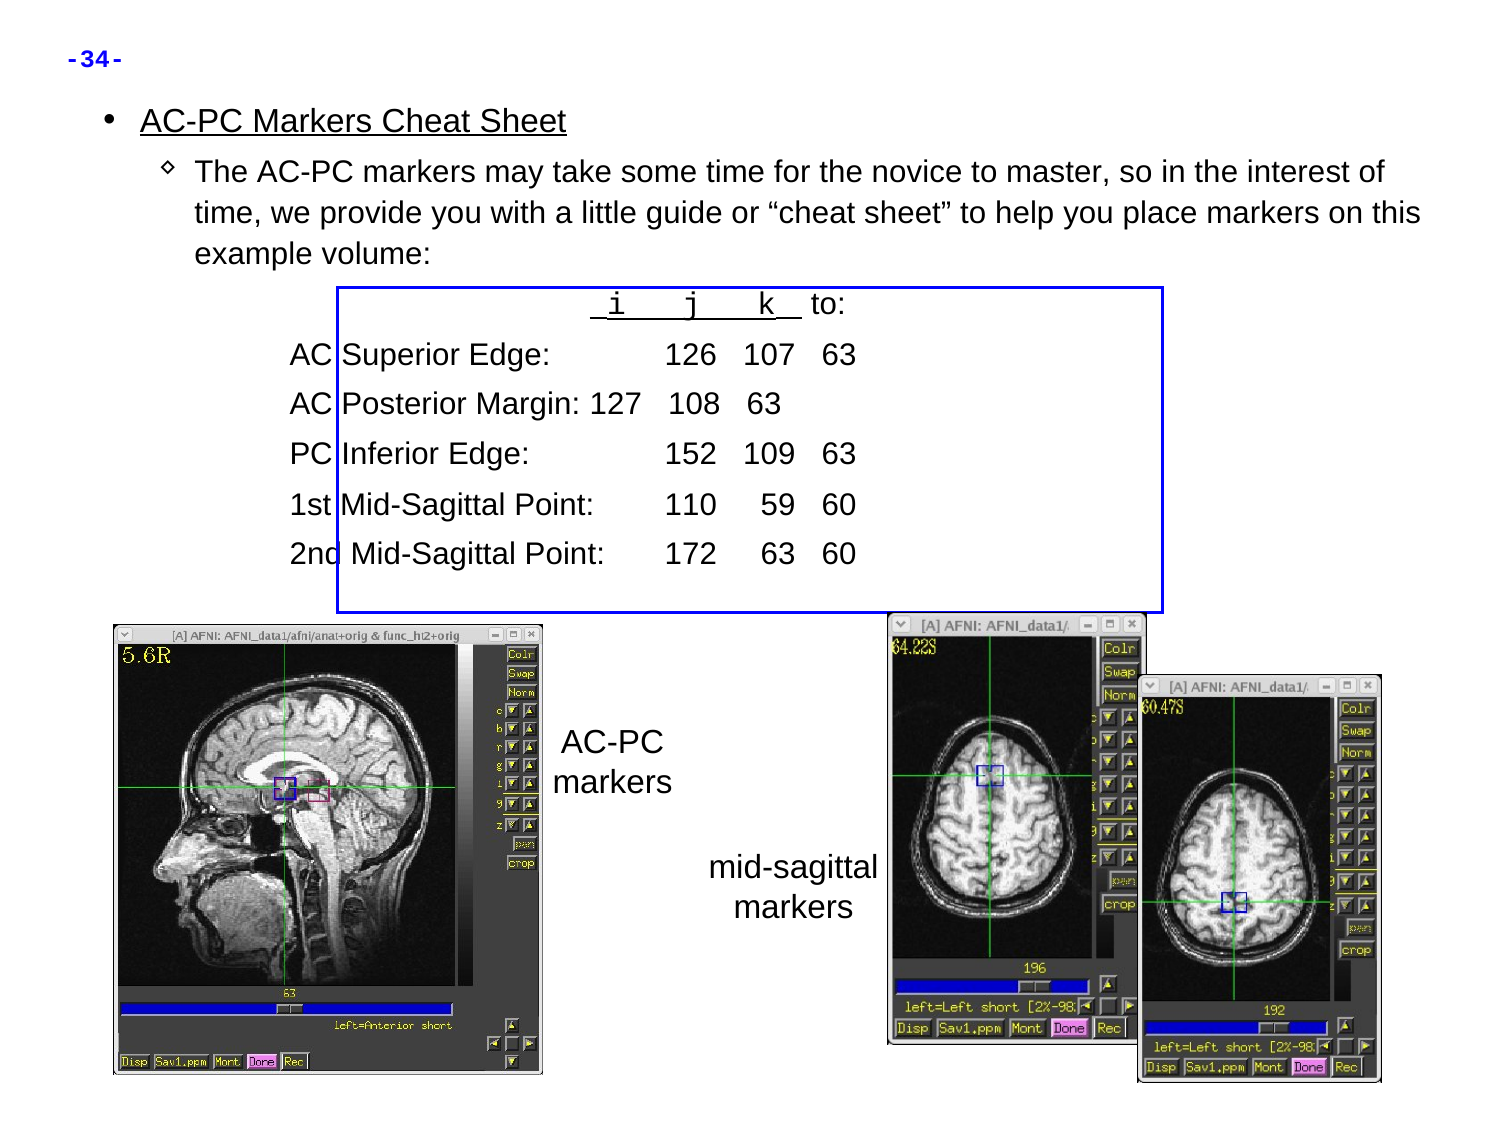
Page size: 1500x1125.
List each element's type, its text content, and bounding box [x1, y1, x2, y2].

text_box mid-sagittal markers [637, 837, 887, 933]
picture [113, 624, 543, 1075]
text_box AC-PC Markers Cheat Sheet The AC-PC markers may take some time for the novice to master, so in the interest of time, we provide you with a little guide or “cheat sheet” to help you place markers on this example volume: i j k to: AC Superior Edge: 126 107 63 AC Posterior Margin: 127 108 63 PC Inferior Edge: 152 109 63 1st Mid-Sagittal Point: 110 59 60 2nd Mid-Sagittal Point: 172 63 60 [87, 87, 1463, 713]
picture [887, 612, 1382, 1083]
text_box AC-PC Markers Cheat Sheet The AC-PC markers may take some time for the novice to master, so in the interest of time, we provide you with a little guide or “cheat sheet” to help you place markers on this example volume: i j k to: AC Superior Edge: 126 107 63 AC Posterior Margin: 127 108 63 PC Inferior Edge: 152 109 63 1st Mid-Sagittal Point: 110 59 60 2nd Mid-Sagittal Point: 172 63 60 [339, 289, 1161, 611]
text_box AC-PC markers [543, 712, 726, 808]
